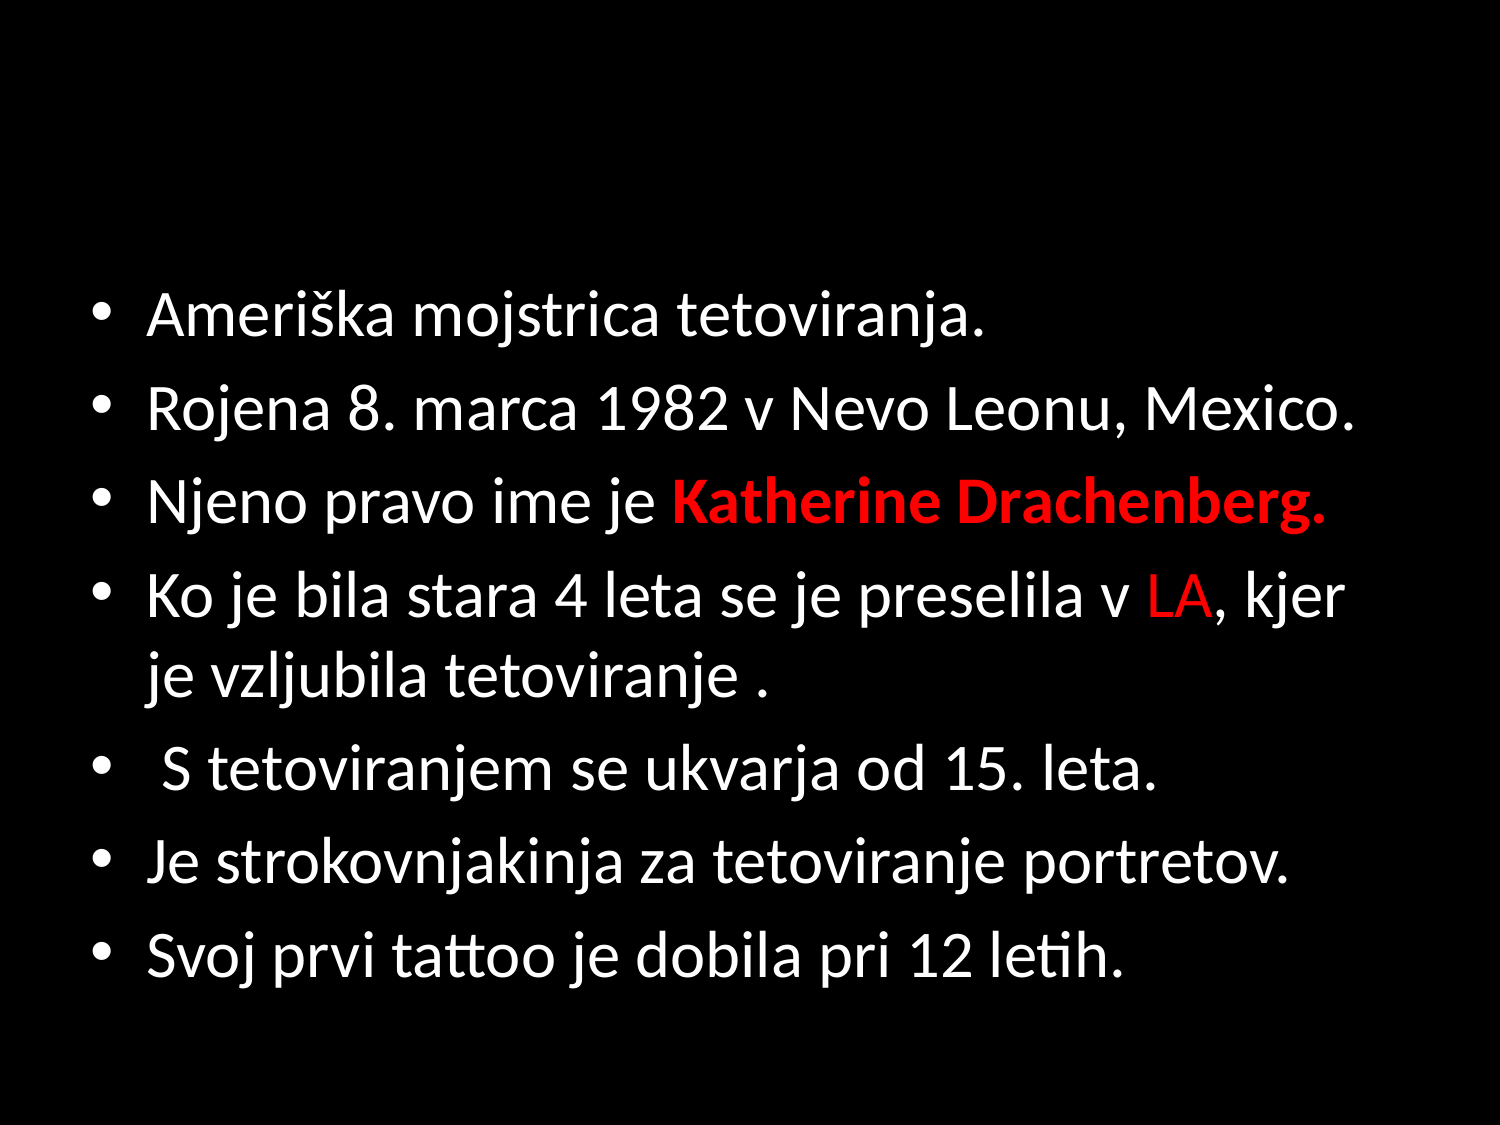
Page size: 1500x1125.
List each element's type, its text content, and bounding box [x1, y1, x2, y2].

list Ameriška mojstrica tetoviranja. Rojena 8. marca 1982 v Nevo Leonu, Mexico. Njeno pravo ime je Katherine Drachenberg. Ko je bila stara 4 leta se je preselila v LA, kjer je vzljubila tetoviranje . S tetoviranjem se ukvarja od 15. leta. Je strokovnjakinja za tetoviranje portretov. Svoj prvi tattoo je dobila pri 12 letih. [75, 262, 1425, 1005]
